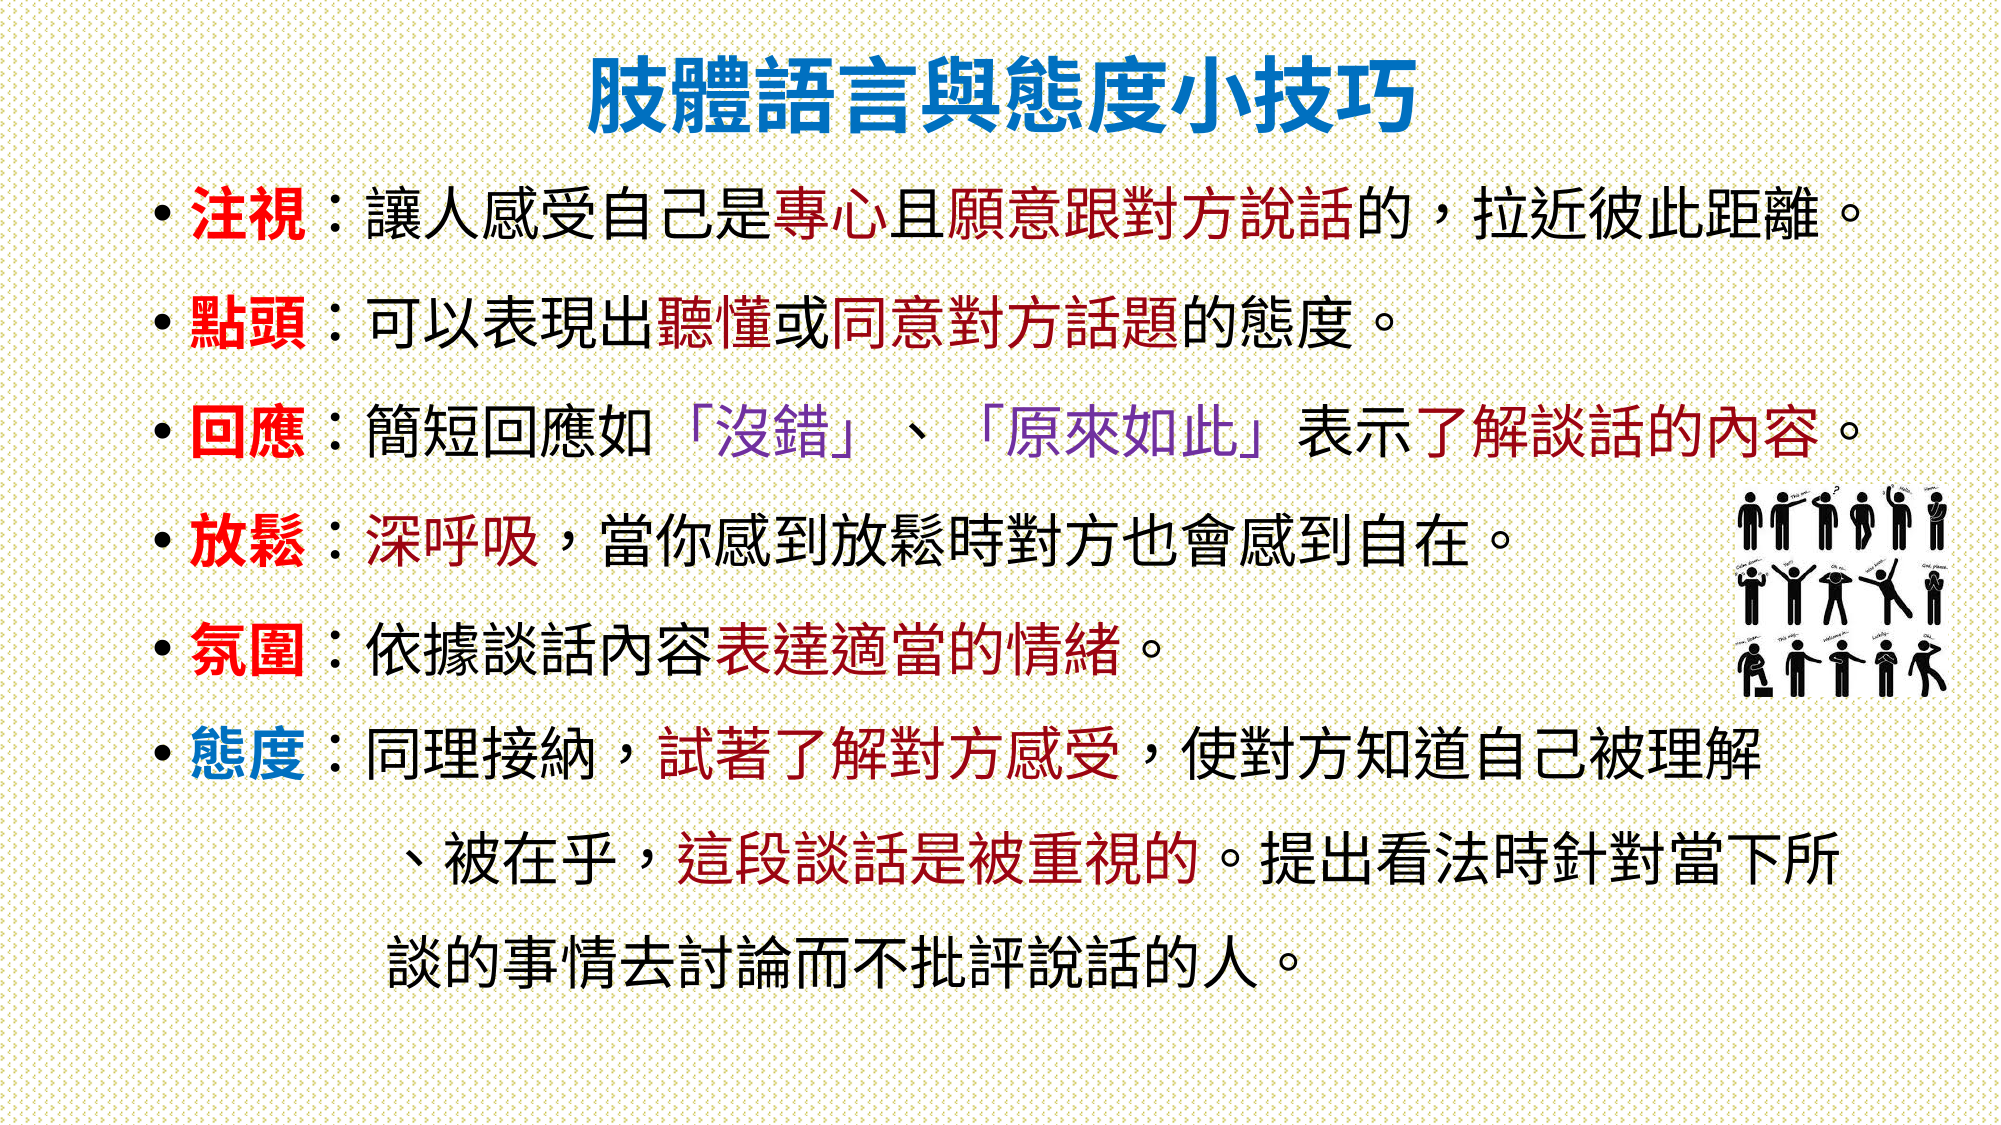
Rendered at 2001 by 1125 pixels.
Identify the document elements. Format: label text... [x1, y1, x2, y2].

picture [1735, 484, 1948, 697]
list 注視：讓人感受自己是專心且願意跟對方說話的，拉近彼此距離。 點頭：可以表現出聽懂或同意對方話題的態度。 回應：簡短回應如「沒錯」、「原來如此」表示了解談話的內容。 放鬆：深呼吸，當你感到放鬆時對方也會感到自在。 氛圍：依據談話內容表達適當的情緒。 態度：同理接納，試著了解對方感受，使對方知道自己被理解 、被在乎，這段談話是被重視的。提出看法時針對當下所 談的事情去討論而不批評說話的人。 [137, 156, 1863, 1071]
title 肢體語言與態度小技巧 [140, 47, 1866, 148]
